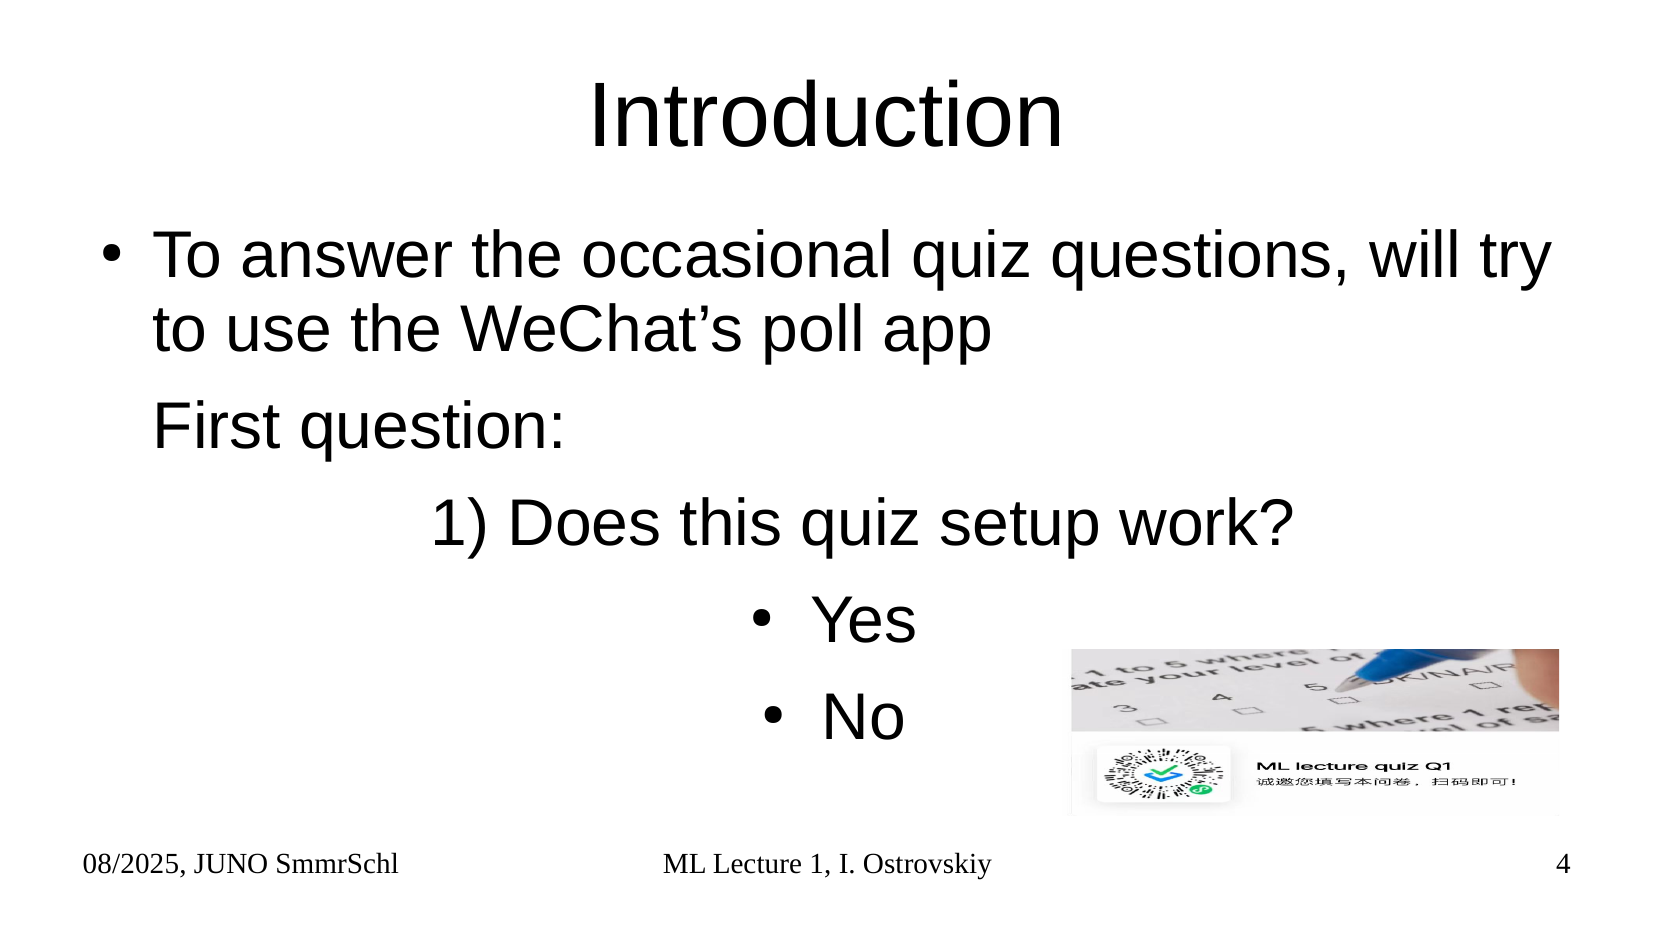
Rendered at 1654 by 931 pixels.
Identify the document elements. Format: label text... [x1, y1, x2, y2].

picture [1062, 649, 1560, 816]
title Introduction [82, 37, 1571, 193]
list To answer the occasional quiz questions, will try to use the WeChat’s poll app First question: 1) Does this quiz setup work? Yes No [82, 217, 1576, 758]
